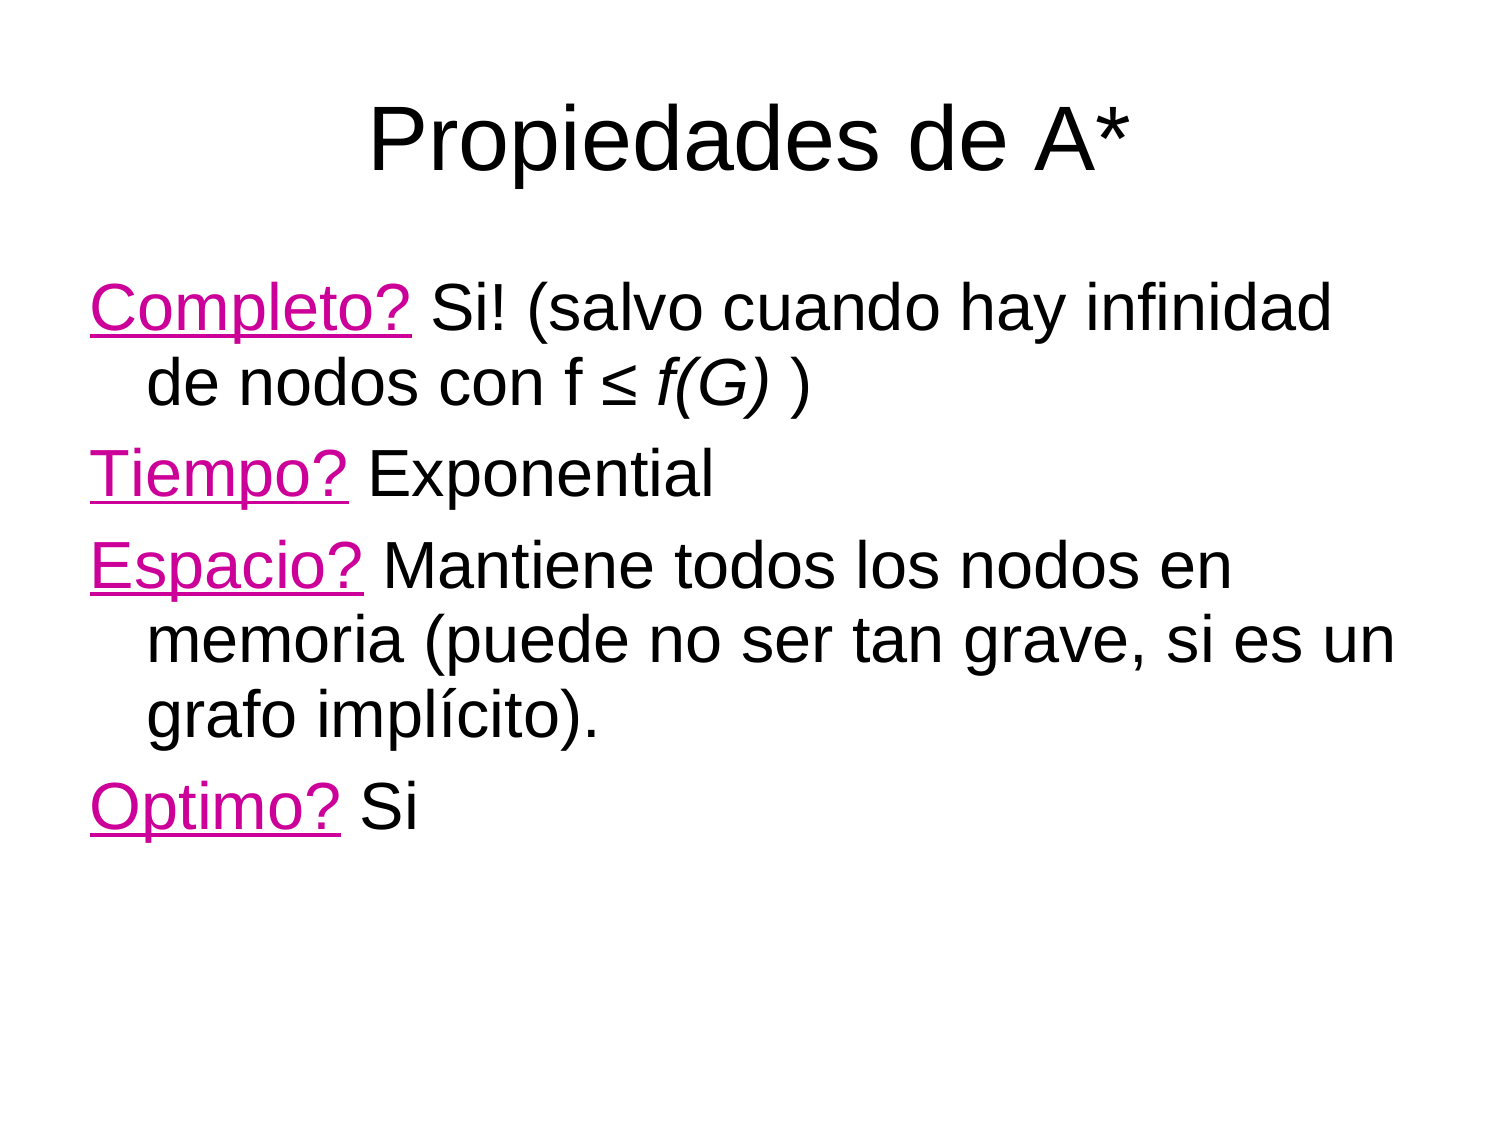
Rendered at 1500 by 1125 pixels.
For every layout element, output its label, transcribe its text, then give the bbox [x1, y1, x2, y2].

list Completo? Si! (salvo cuando hay infinidad de nodos con f ≤ f(G) ) Tiempo? Exponential Espacio? Mantiene todos los nodos en memoria (puede no ser tan grave, si es un grafo implícito). Optimo? Si [75, 262, 1426, 1006]
title Propiedades de A* [75, 45, 1426, 233]
